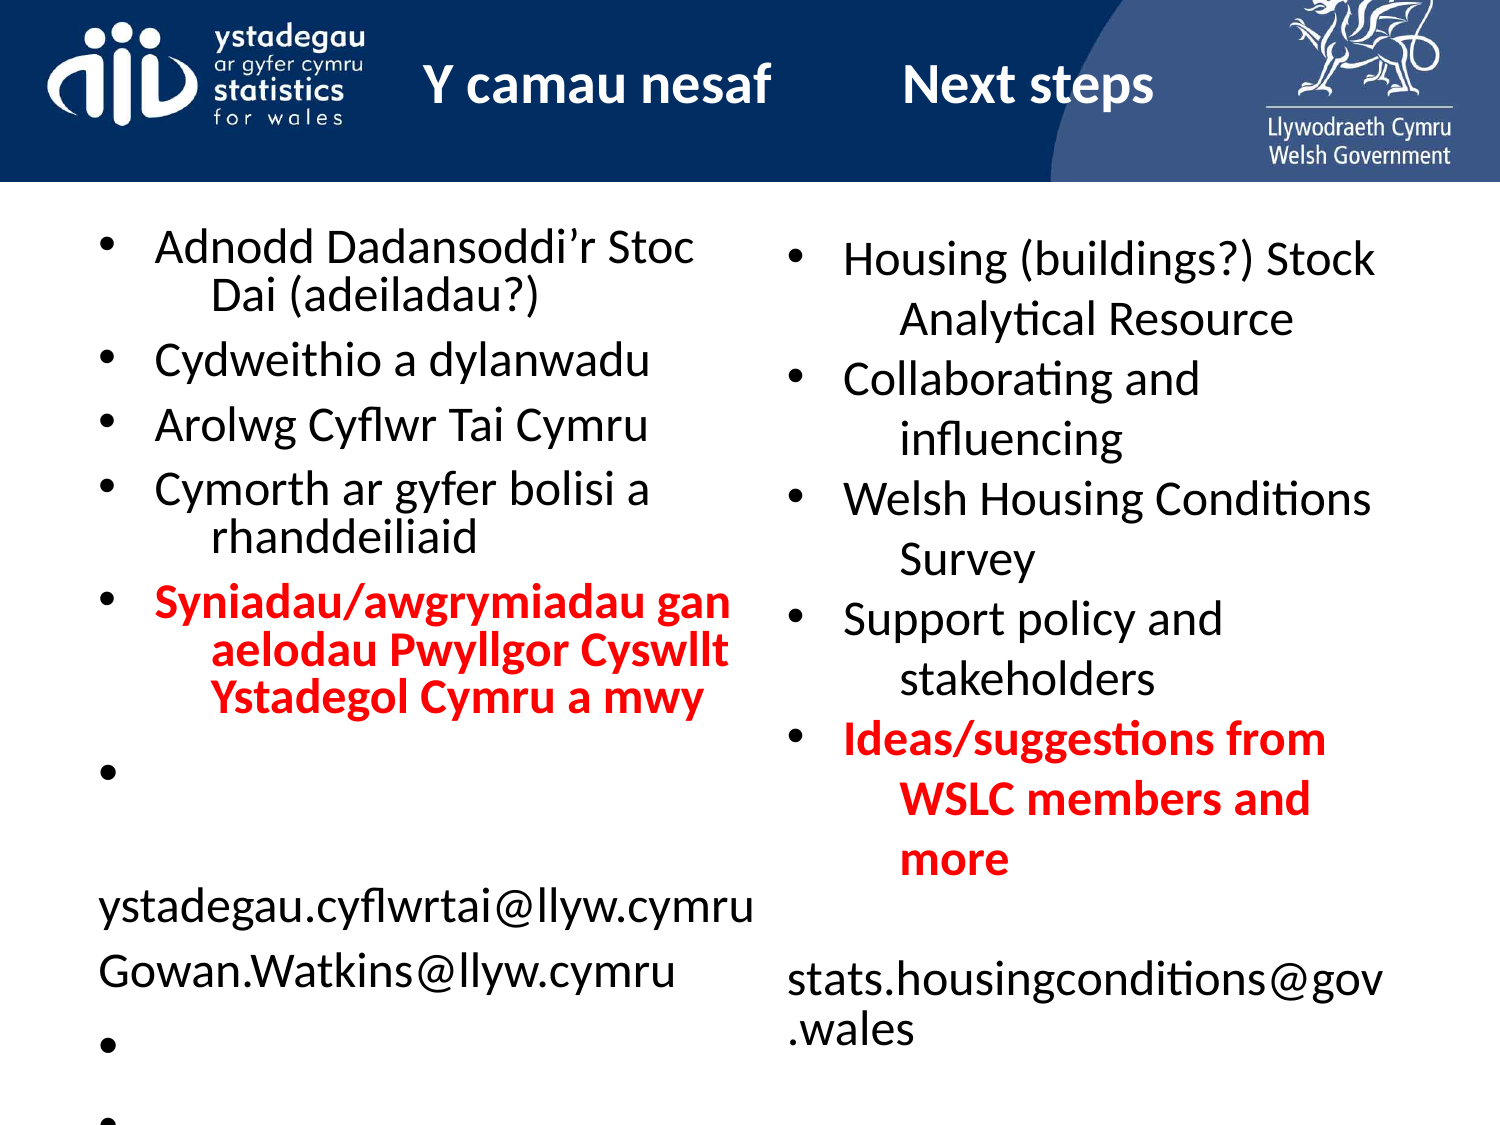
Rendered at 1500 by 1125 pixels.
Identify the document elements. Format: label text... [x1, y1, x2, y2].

title Next steps [814, 3, 1245, 157]
picture [0, 0, 1500, 182]
text_box Y camau nesaf [382, 3, 814, 157]
text_box Housing (buildings?) Stock Analytical Resource Collaborating and influencing Welsh Housing Conditions Survey Support policy and stakeholders Ideas/suggestions from WSLC members and more stats.housingconditions@gov.wales Gowan.Watkins@gov.wales [772, 217, 1410, 1071]
list Adnodd Dadansoddi’r Stoc Dai (adeiladau?) Cydweithio a dylanwadu Arolwg Cyflwr Tai Cymru Cymorth ar gyfer bolisi a rhanddeiliaid Syniadau/awgrymiadau gan aelodau Pwyllgor Cyswllt Ystadegol Cymru a mwy ystadegau.cyflwrtai@llyw.cymru Gowan.Watkins@llyw.cymru [83, 217, 772, 1071]
